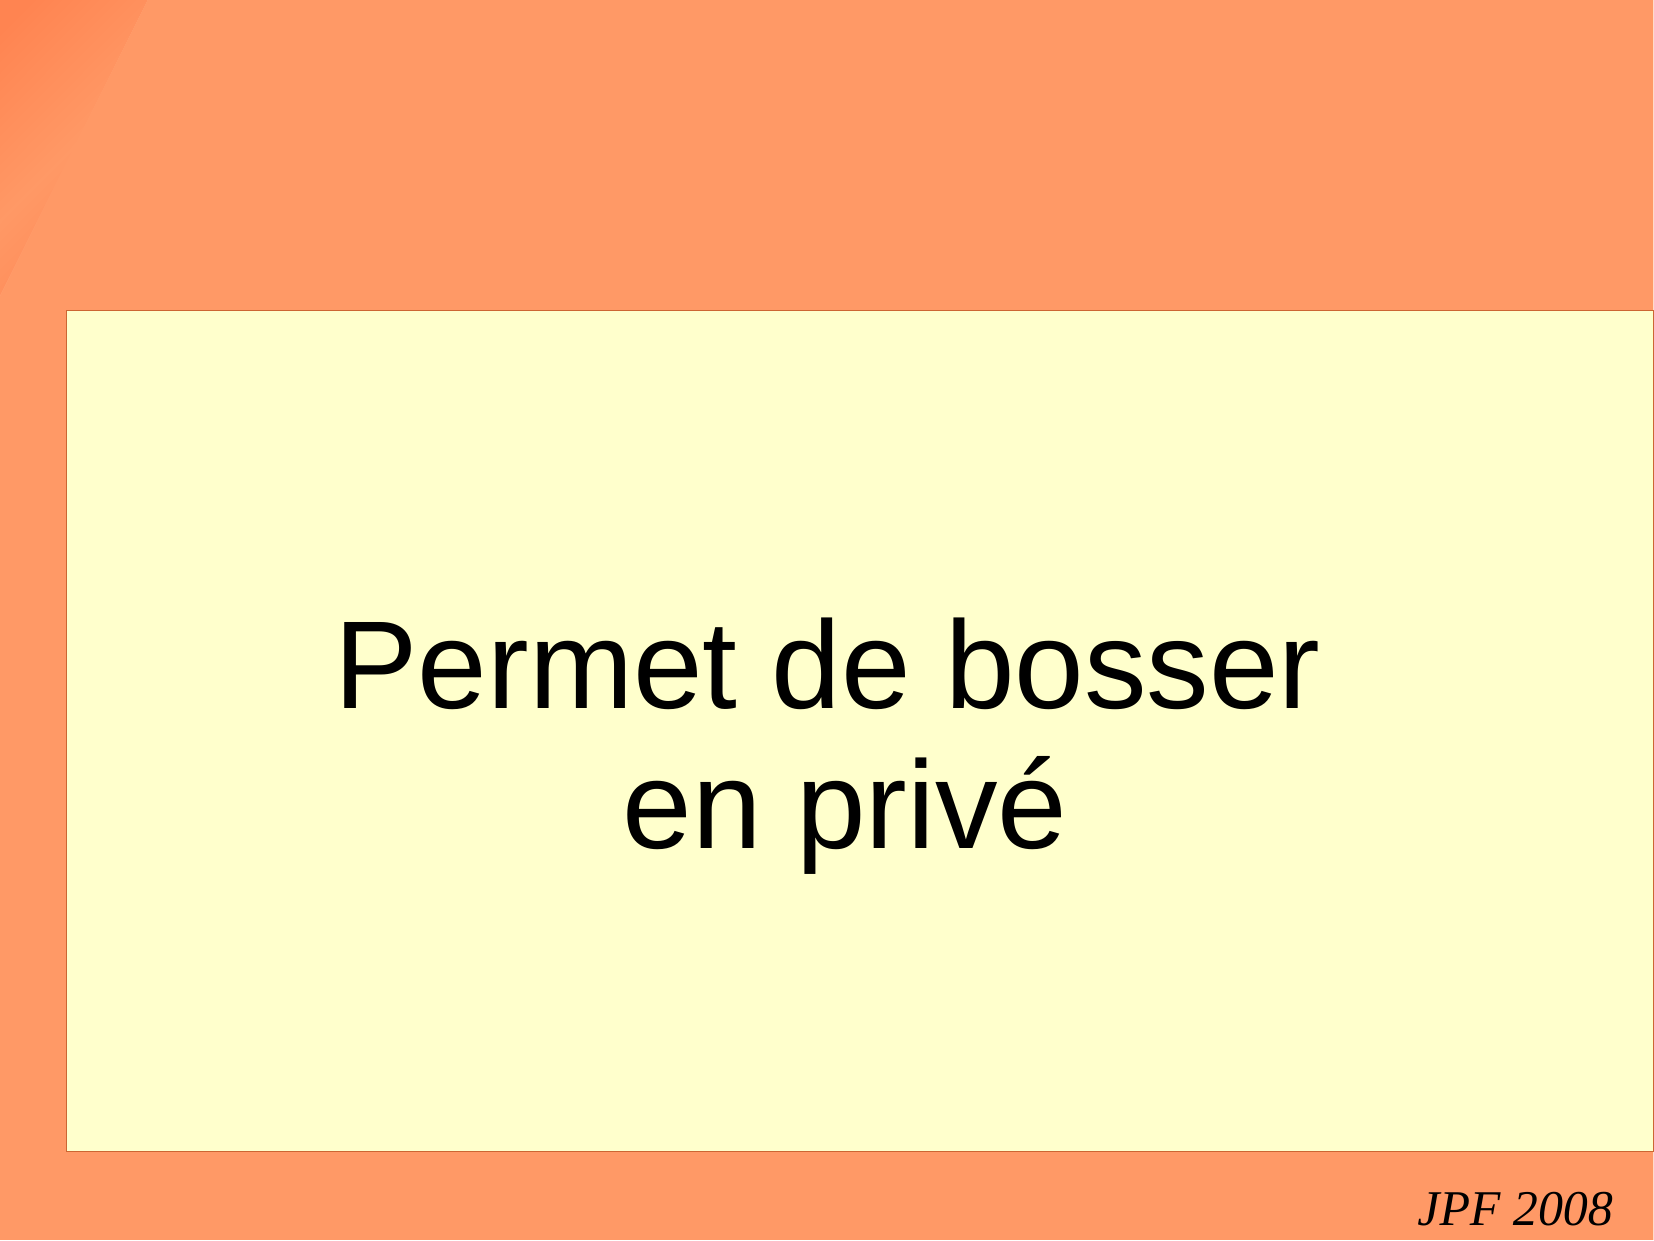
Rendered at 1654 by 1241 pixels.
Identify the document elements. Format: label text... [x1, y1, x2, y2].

subtitle Permet de bosser en privé [121, 344, 1534, 1127]
